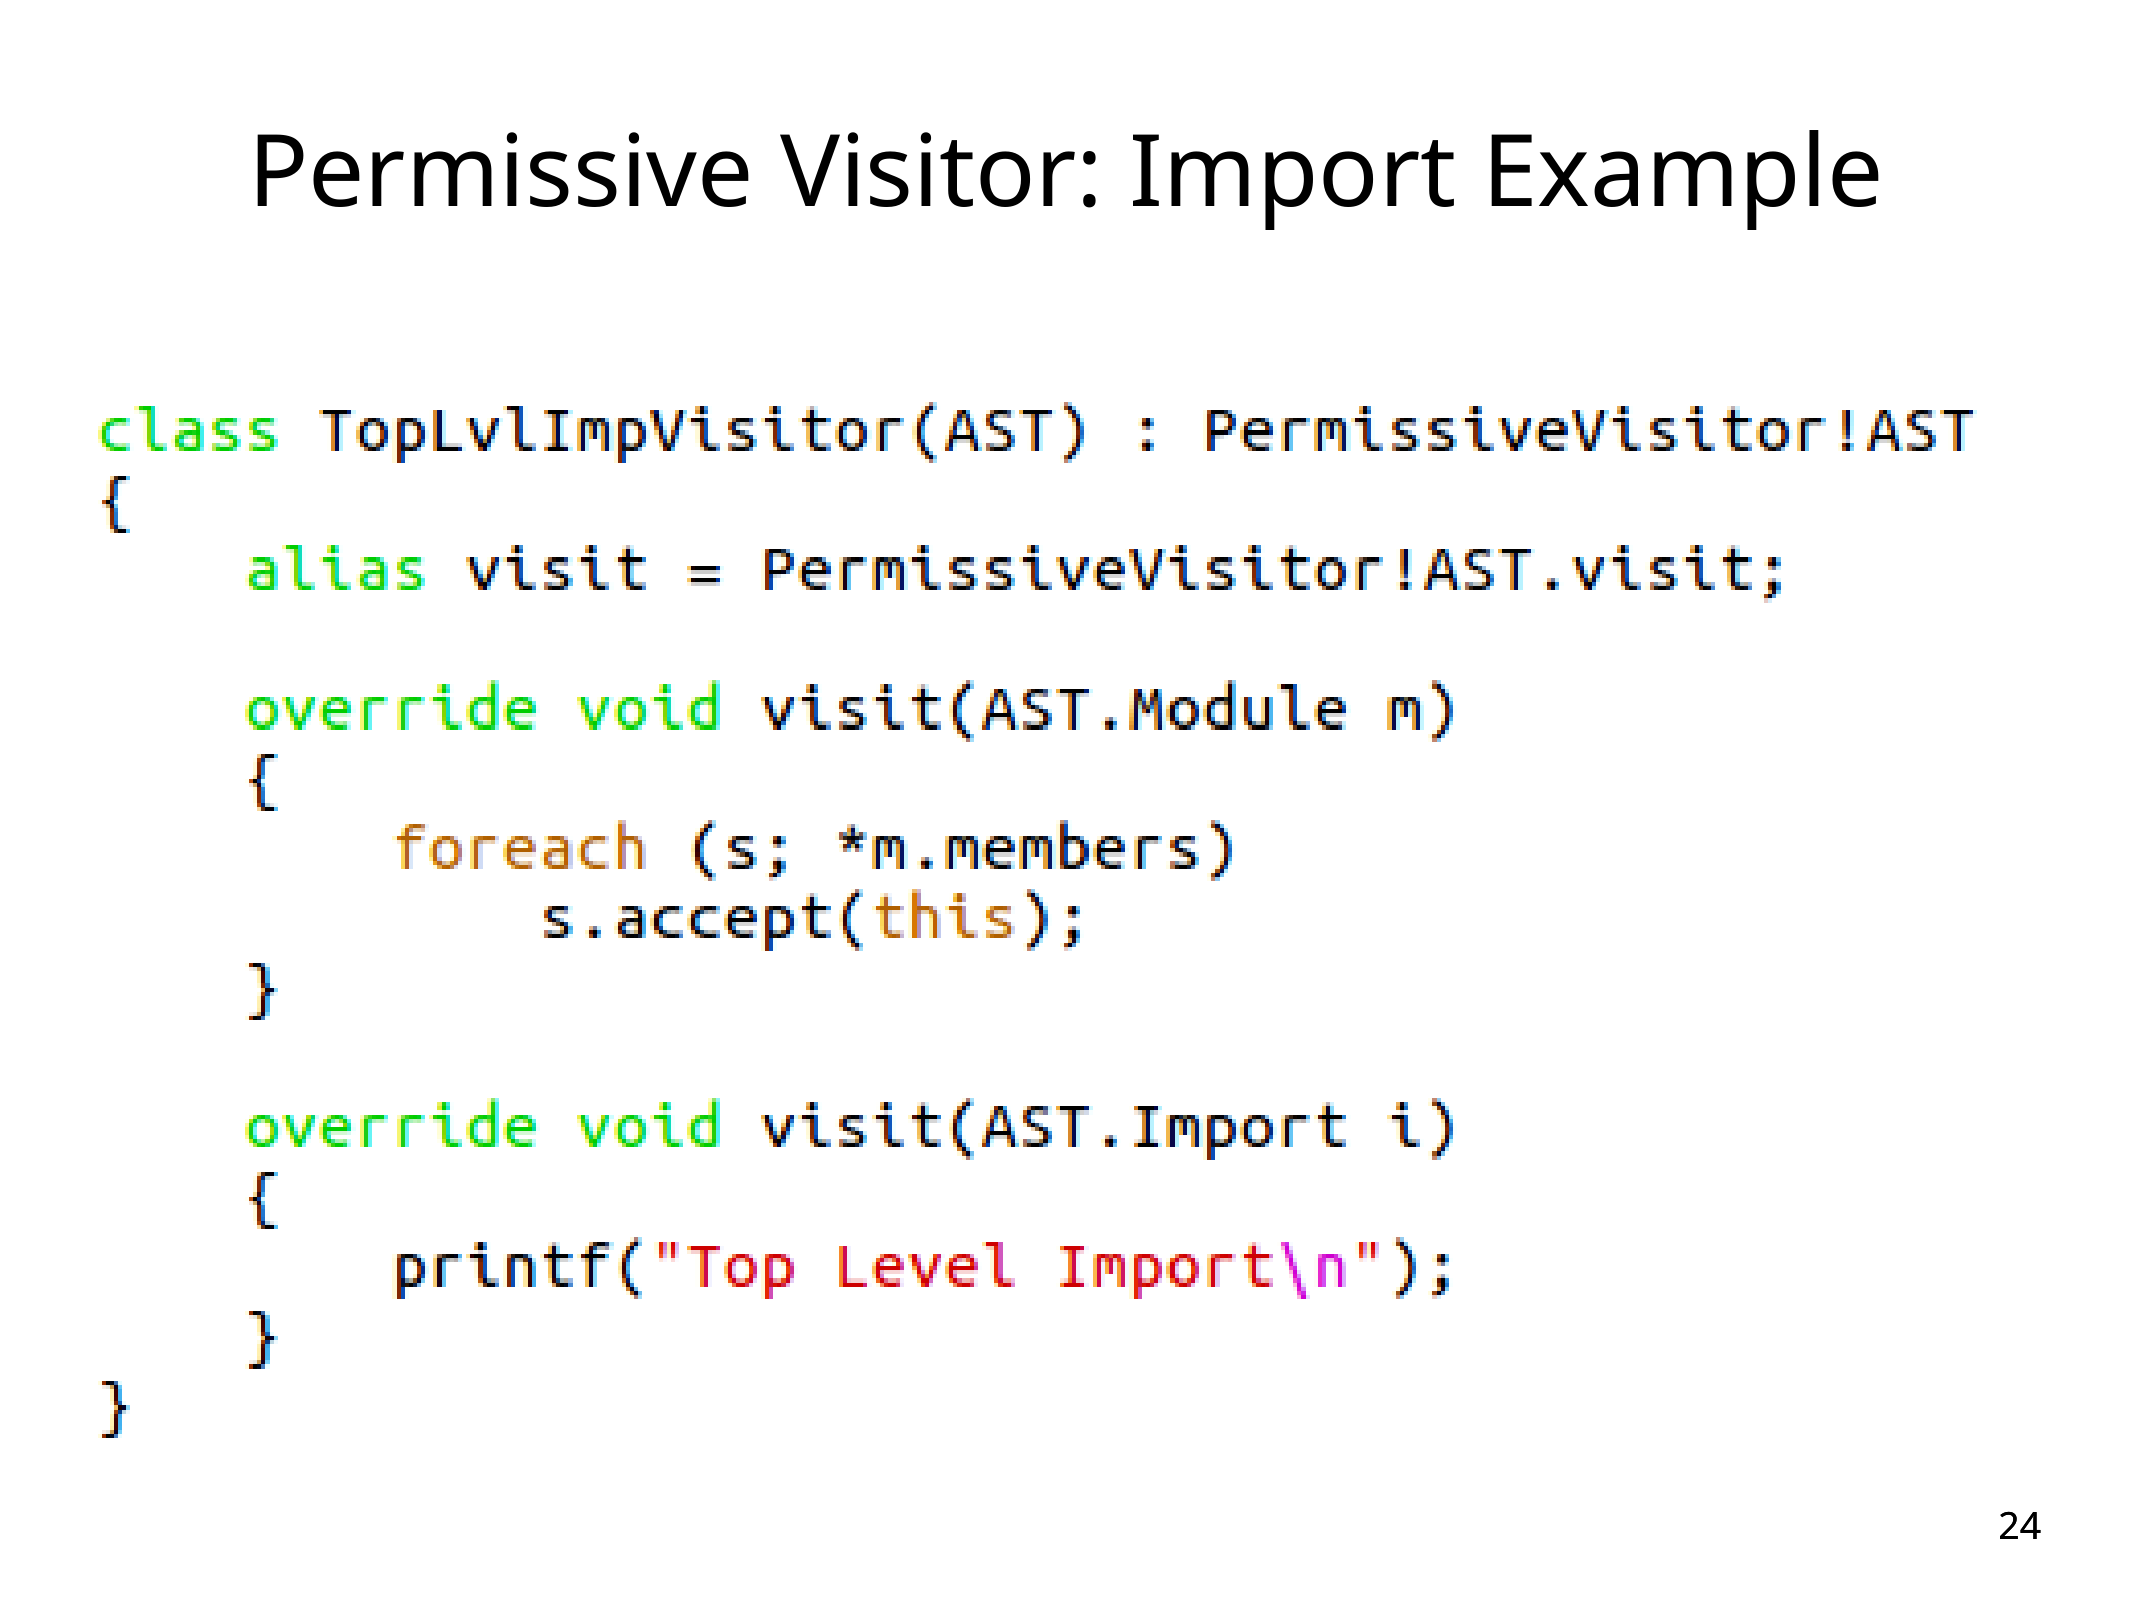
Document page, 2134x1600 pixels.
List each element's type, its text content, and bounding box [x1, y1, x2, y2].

title Permissive Visitor: Import Example [156, 72, 1978, 261]
picture [94, 390, 2039, 1451]
text_box <number> [1985, 1493, 2055, 1557]
